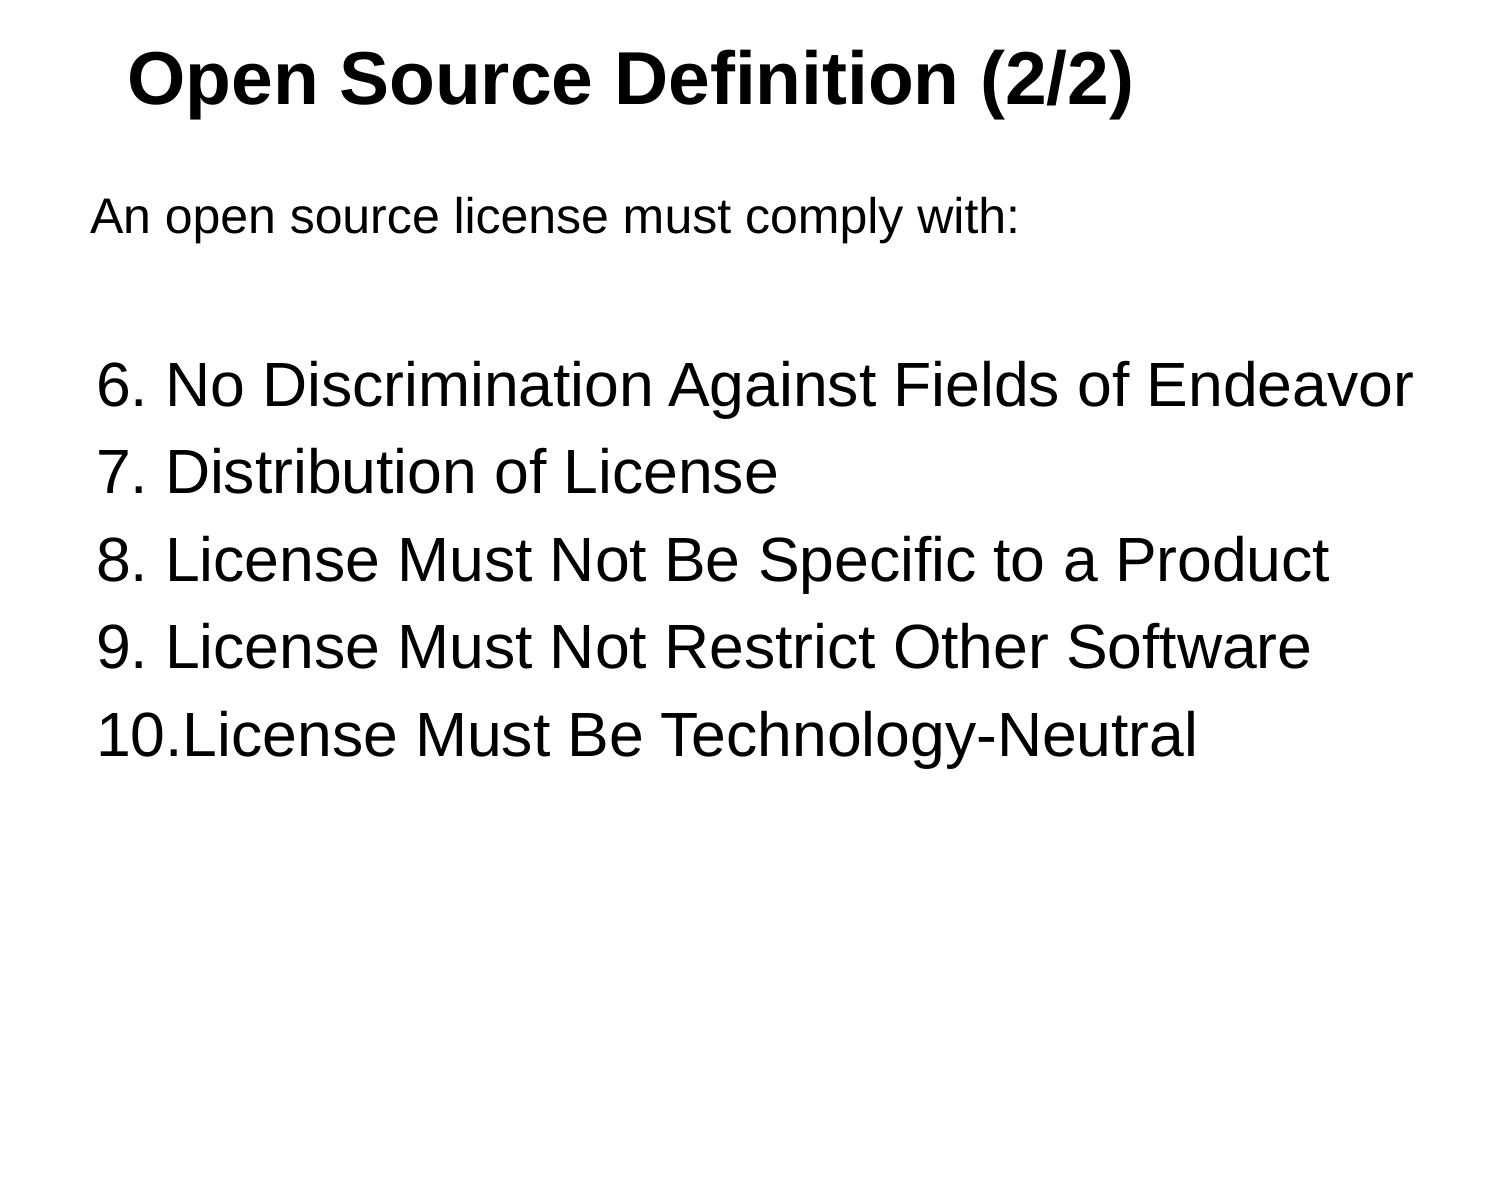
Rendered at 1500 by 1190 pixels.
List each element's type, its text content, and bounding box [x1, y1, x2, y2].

list An open source license must comply with: No Discrimination Against Fields of Endeavor Distribution of License License Must Not Be Specific to a Product License Must Not Restrict Other Software License Must Be Technology-Neutral [75, 168, 1481, 891]
title Open Source Definition (2/2) [75, 0, 1425, 135]
